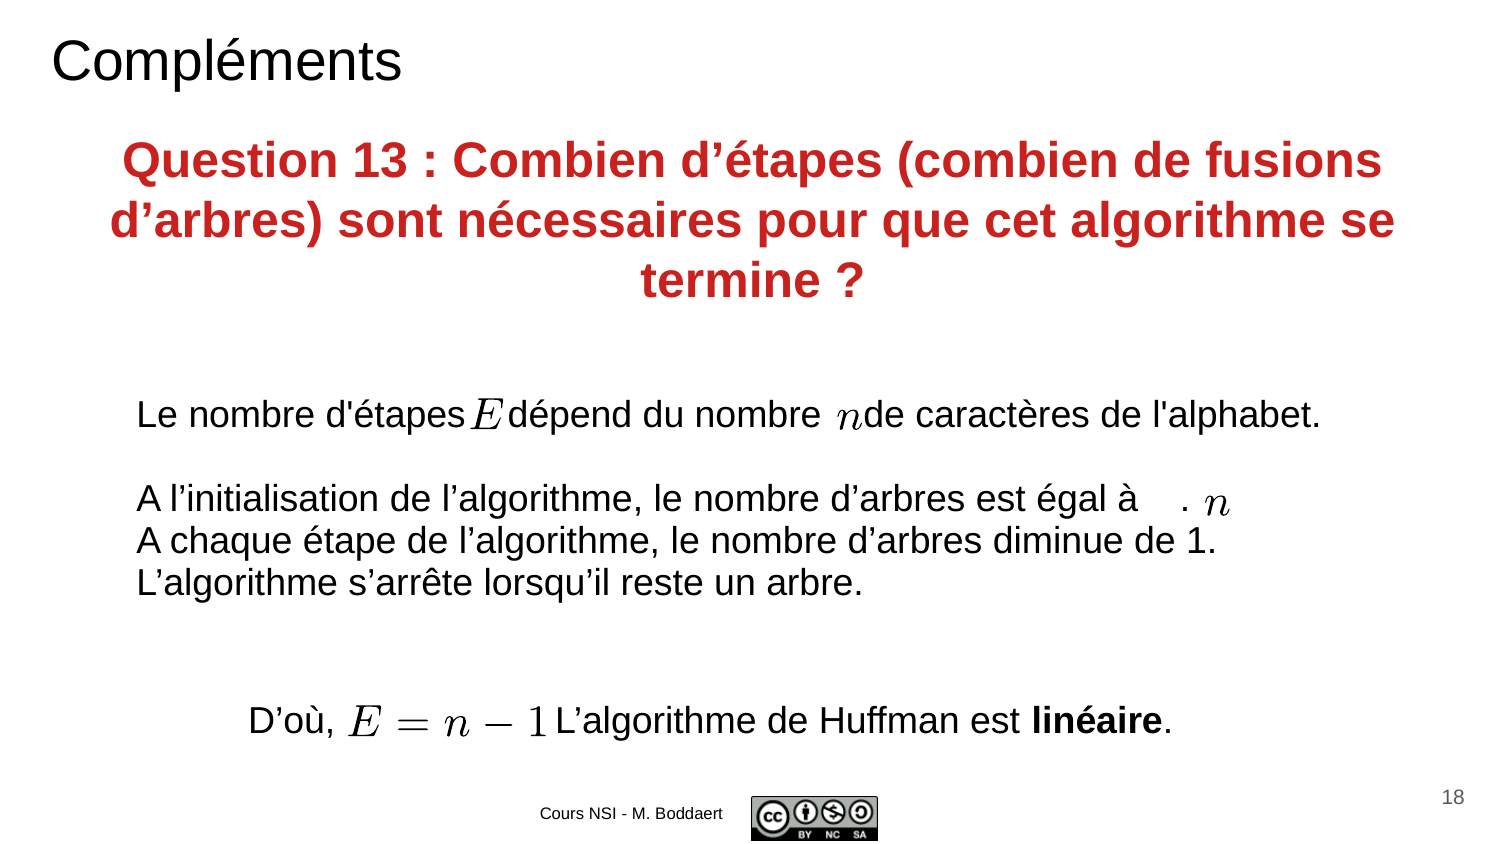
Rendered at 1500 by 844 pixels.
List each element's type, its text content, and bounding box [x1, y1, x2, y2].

text_box [1205, 495, 1230, 516]
text_box Question 13 : Combien d’étapes (combien de fusions d’arbres) sont nécessaires pour que cet algorithme se termine ? [29, 120, 1477, 237]
text_box [837, 409, 862, 431]
text_box D’où, . L’algorithme de Huffman est linéaire. [233, 691, 1234, 751]
text_box Le nombre d'étapes dépend du nombre de caractères de l'alphabet. A l’initialisation de l’algorithme, le nombre d’arbres est égal à . A chaque étape de l’algorithme, le nombre d’arbres diminue de 1. L’algorithme s’arrête lorsqu’il reste un arbre. [121, 386, 1359, 619]
title Compléments [51, 13, 1449, 108]
text_box [347, 705, 546, 737]
text_box [470, 398, 504, 430]
slide_number <numéro> [1389, 764, 1480, 830]
picture [751, 796, 878, 841]
